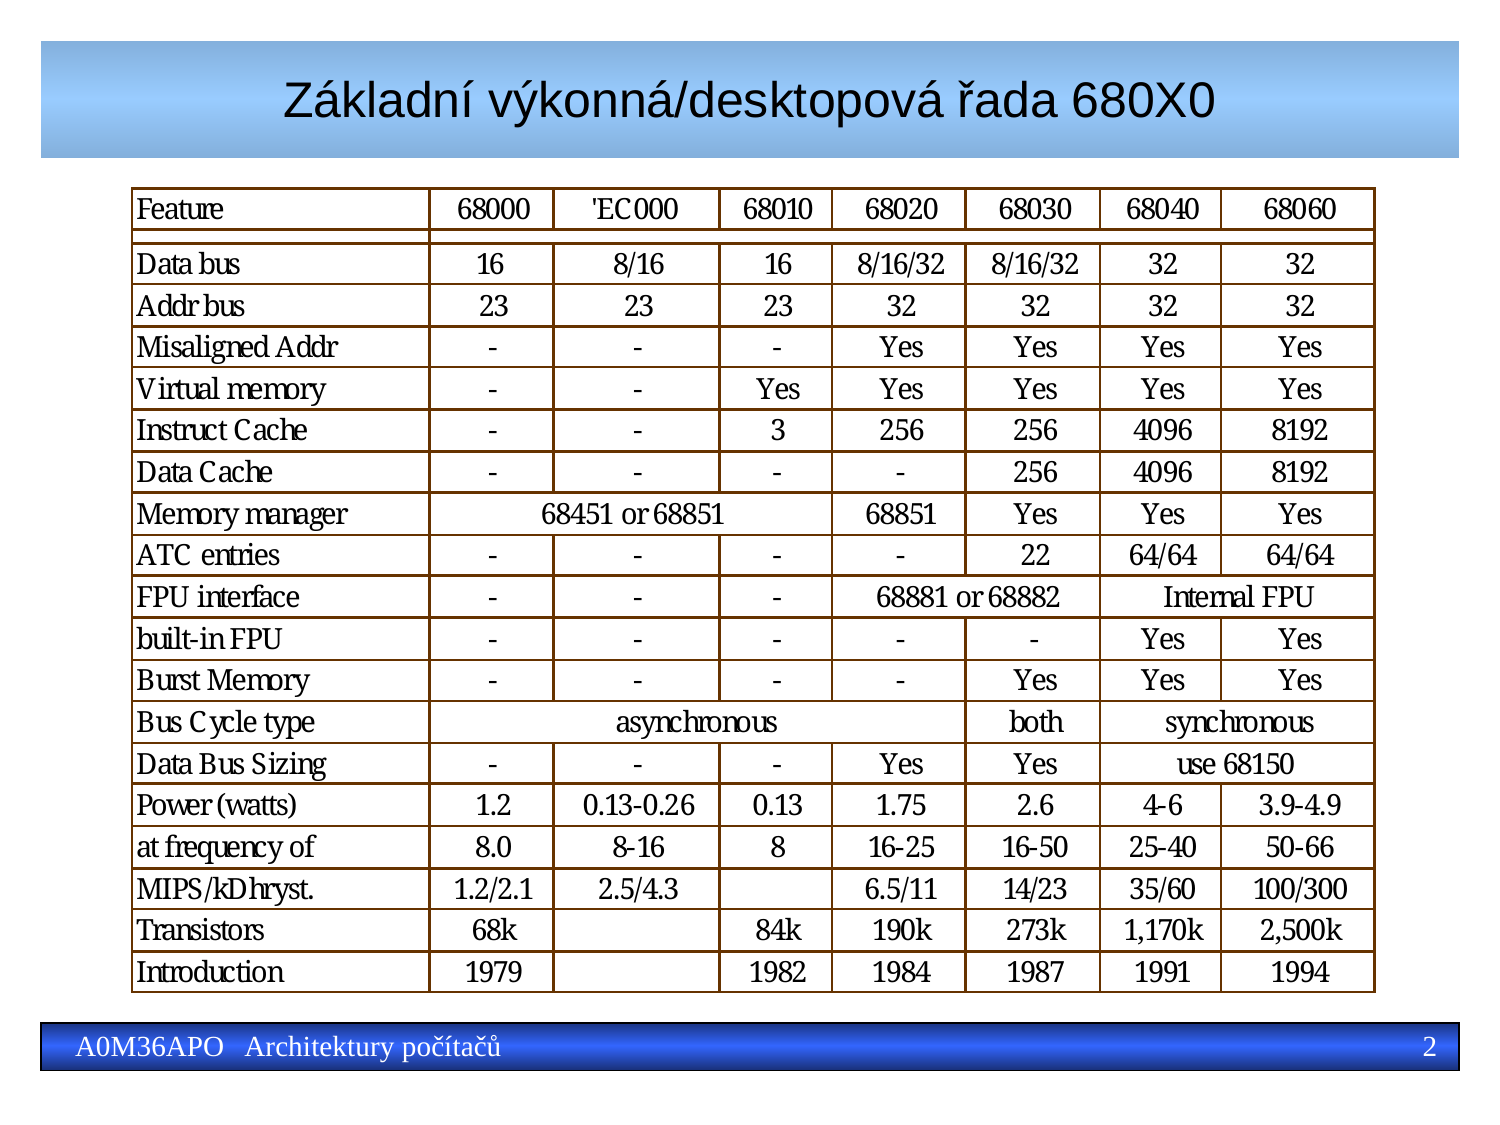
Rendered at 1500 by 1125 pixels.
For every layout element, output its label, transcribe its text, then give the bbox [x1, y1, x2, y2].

chart [94, 187, 1413, 1034]
title Základní výkonná/desktopová řada 680X0 [41, 41, 1459, 158]
